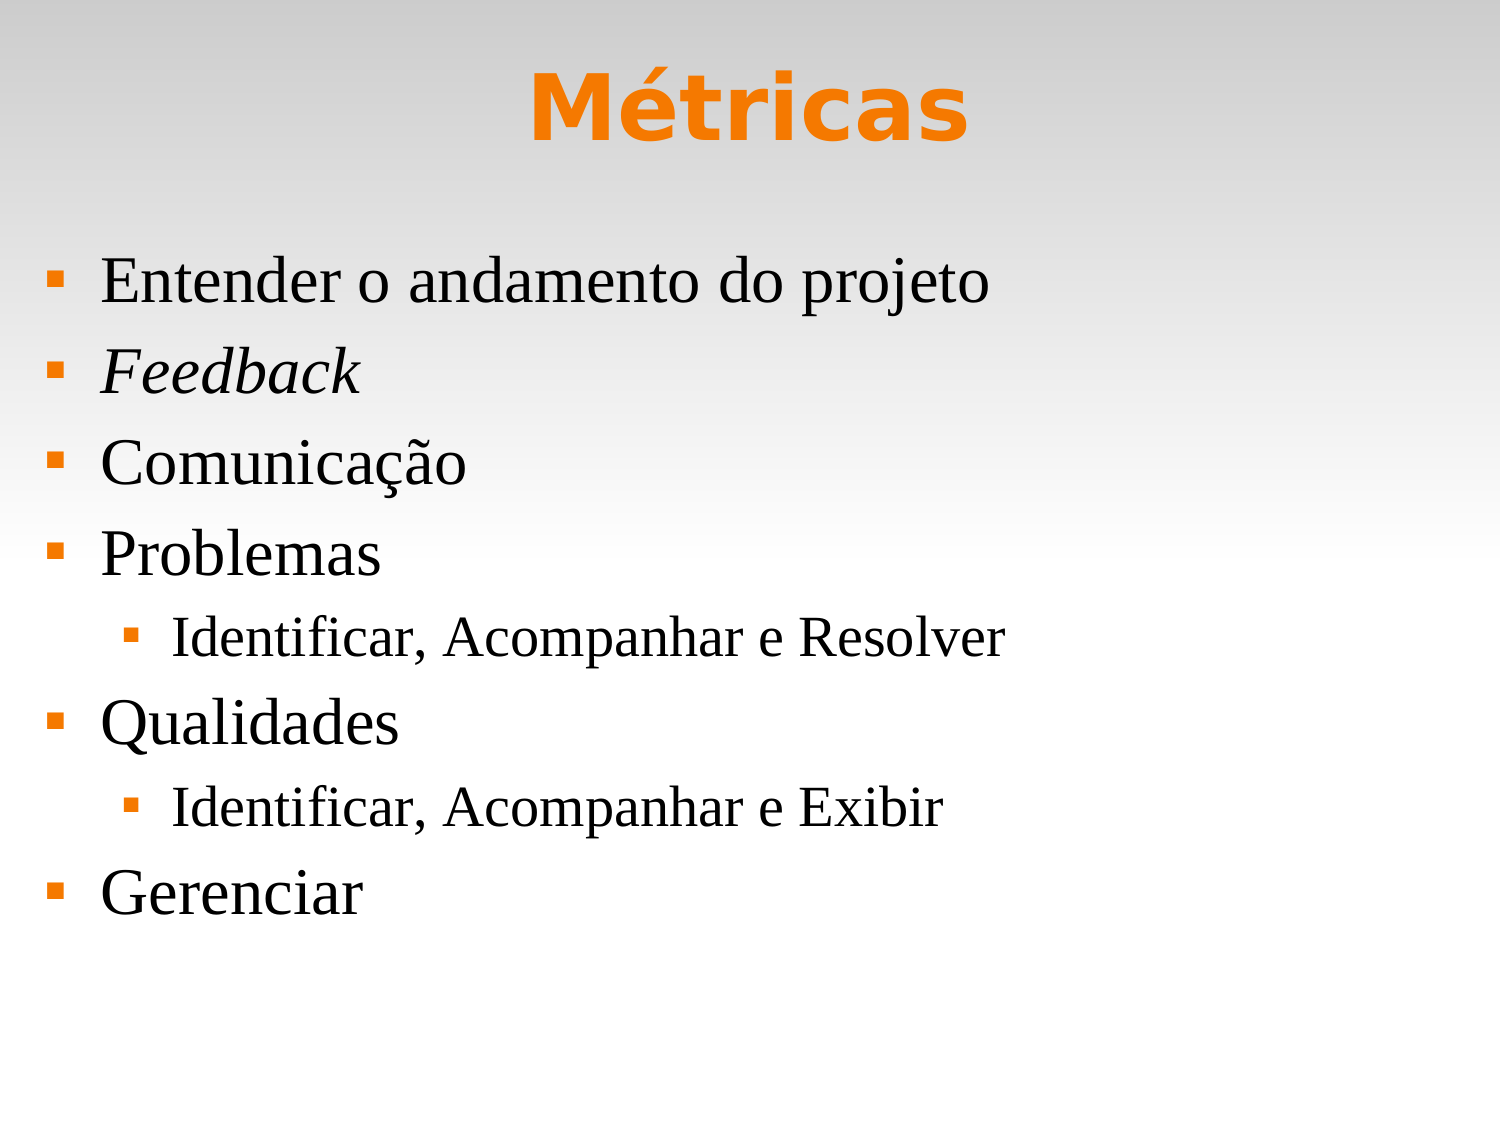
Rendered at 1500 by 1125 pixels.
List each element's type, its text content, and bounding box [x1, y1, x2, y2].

title Métricas [29, 38, 1469, 180]
list Entender o andamento do projeto Feedback Comunicação Problemas Identificar, Acompanhar e Resolver Qualidades Identificar, Acompanhar e Exibir Gerenciar [29, 243, 1469, 1073]
